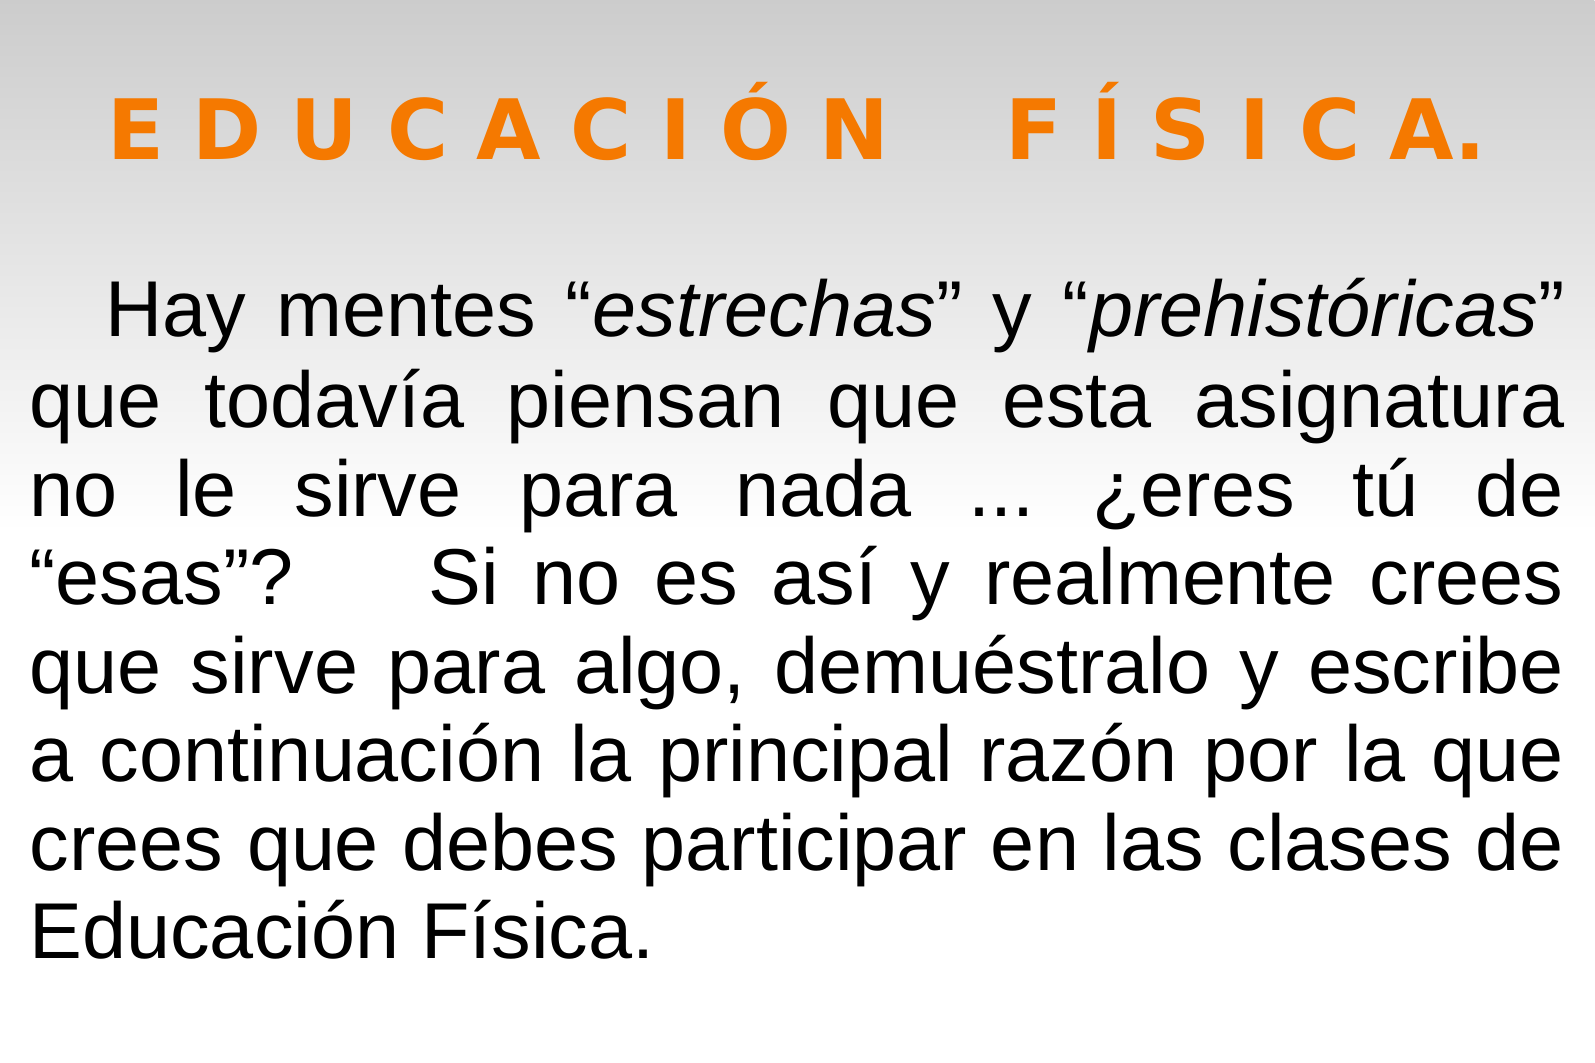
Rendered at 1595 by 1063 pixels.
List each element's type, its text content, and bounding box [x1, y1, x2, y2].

title E D U C A C I Ó N F Í S I C A. [79, 42, 1515, 220]
subtitle Hay mentes “estrechas” y “prehistóricas” que todavía piensan que esta asignatura no le sirve para nada ... ¿eres tú de “esas”? Si no es así y realmente crees que sirve para algo, demuéstralo y escribe a continuación la principal razón por la que crees que debes participar en las clases de Educación Física. [29, 236, 1565, 1004]
